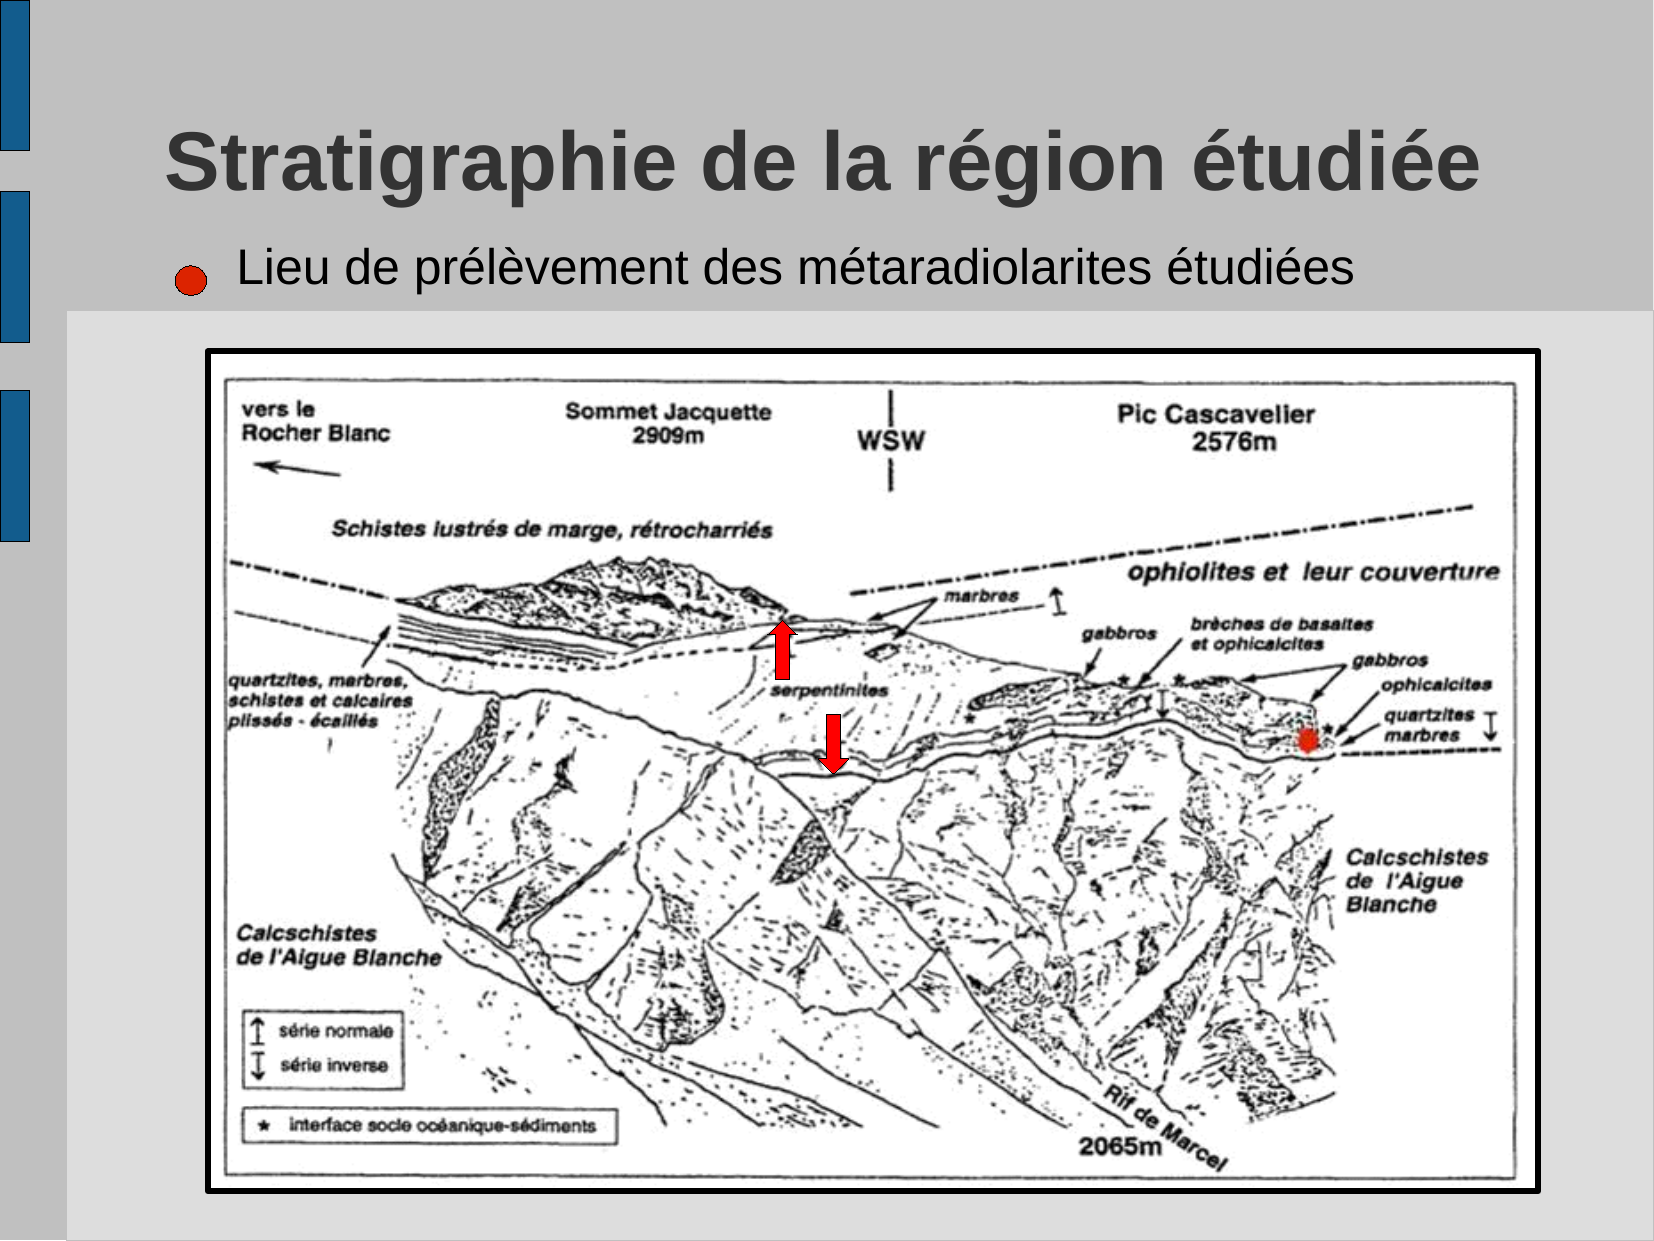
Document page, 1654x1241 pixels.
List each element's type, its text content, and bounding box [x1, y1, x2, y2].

text_box [818, 714, 849, 774]
title Stratigraphie de la région étudiée [118, 58, 1531, 266]
text_box Lieu de prélèvement des métaradiolarites étudiées [236, 239, 1356, 296]
picture [210, 354, 1536, 1189]
text_box [175, 265, 207, 296]
text_box [767, 620, 798, 680]
